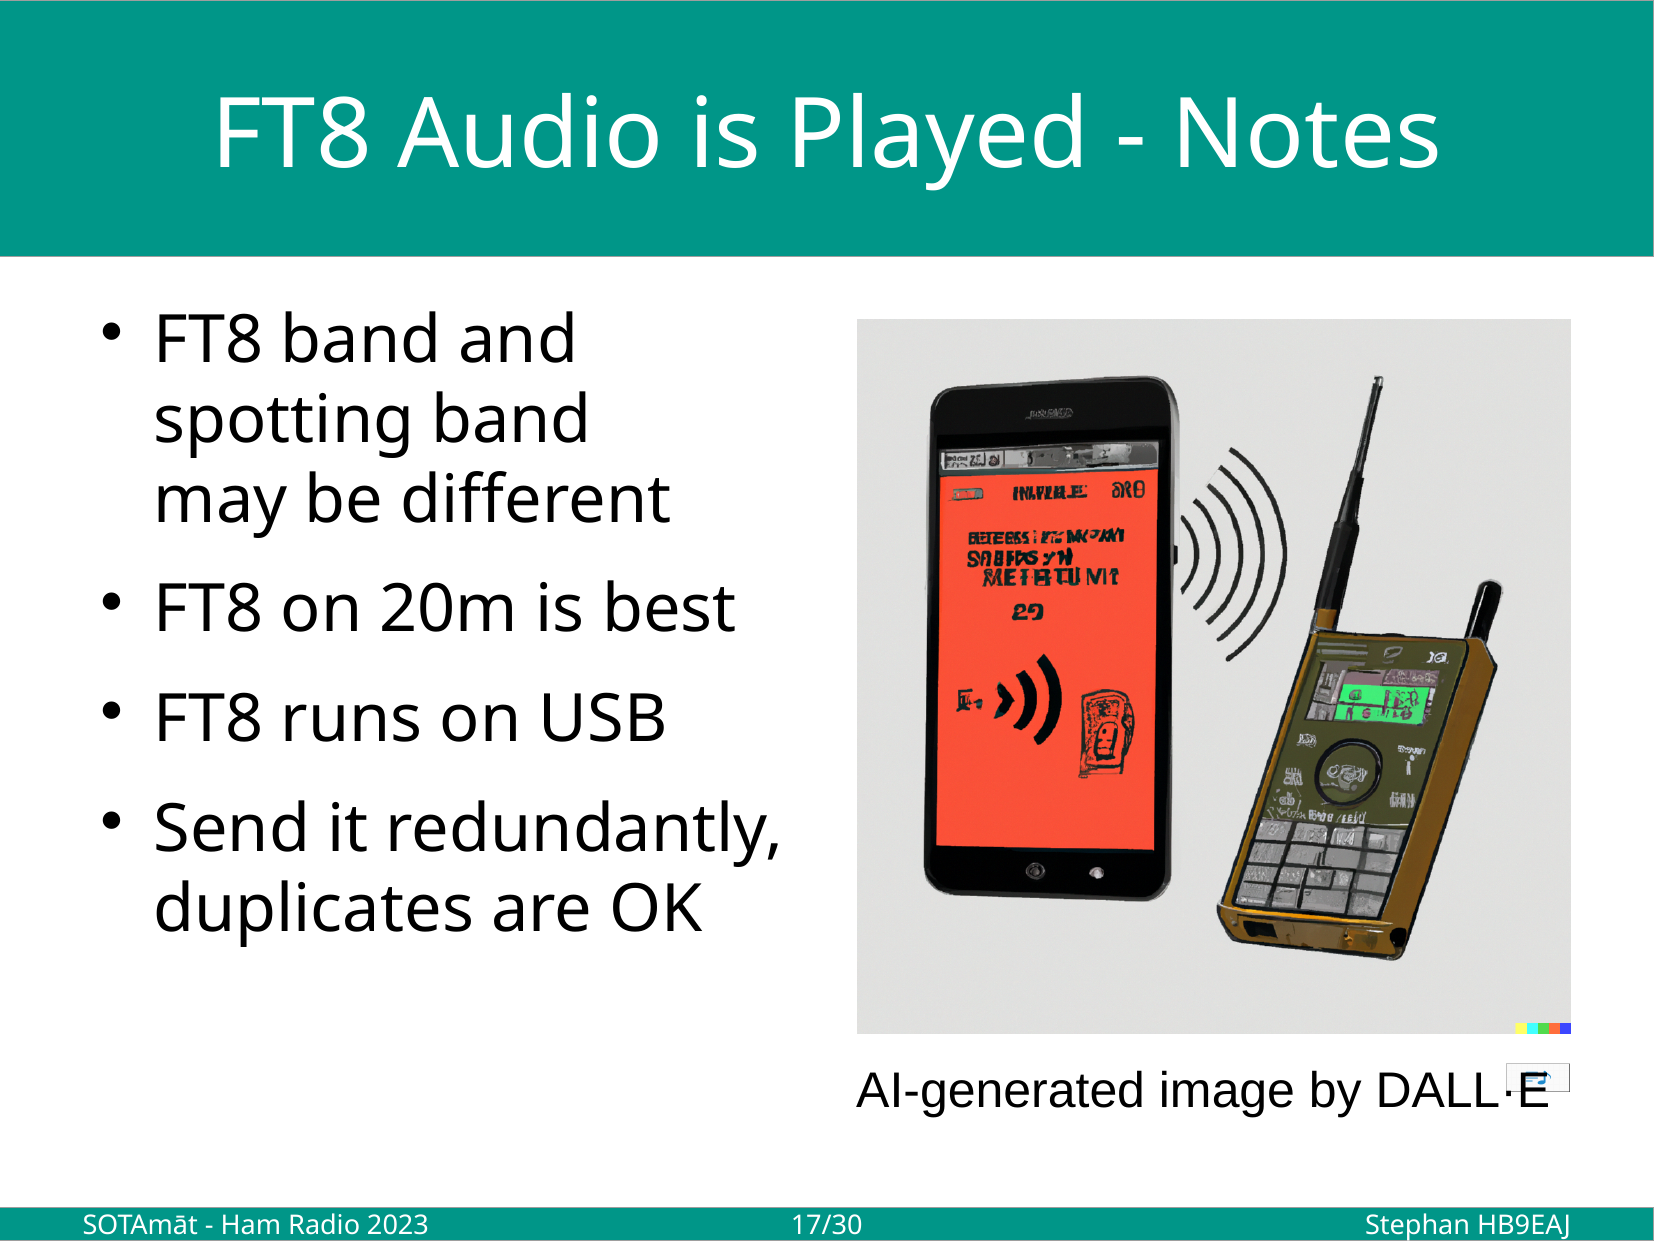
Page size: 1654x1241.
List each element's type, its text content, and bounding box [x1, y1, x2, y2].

list FT8 band and spotting band may be different FT8 on 20m is best FT8 runs on USB Send it redundantly, duplicates are OK [82, 295, 1571, 1152]
text_box AI-generated image by DALL·E [856, 1054, 1571, 1126]
picture [857, 319, 1571, 1034]
title FT8 Audio is Played - Notes [82, 0, 1571, 257]
